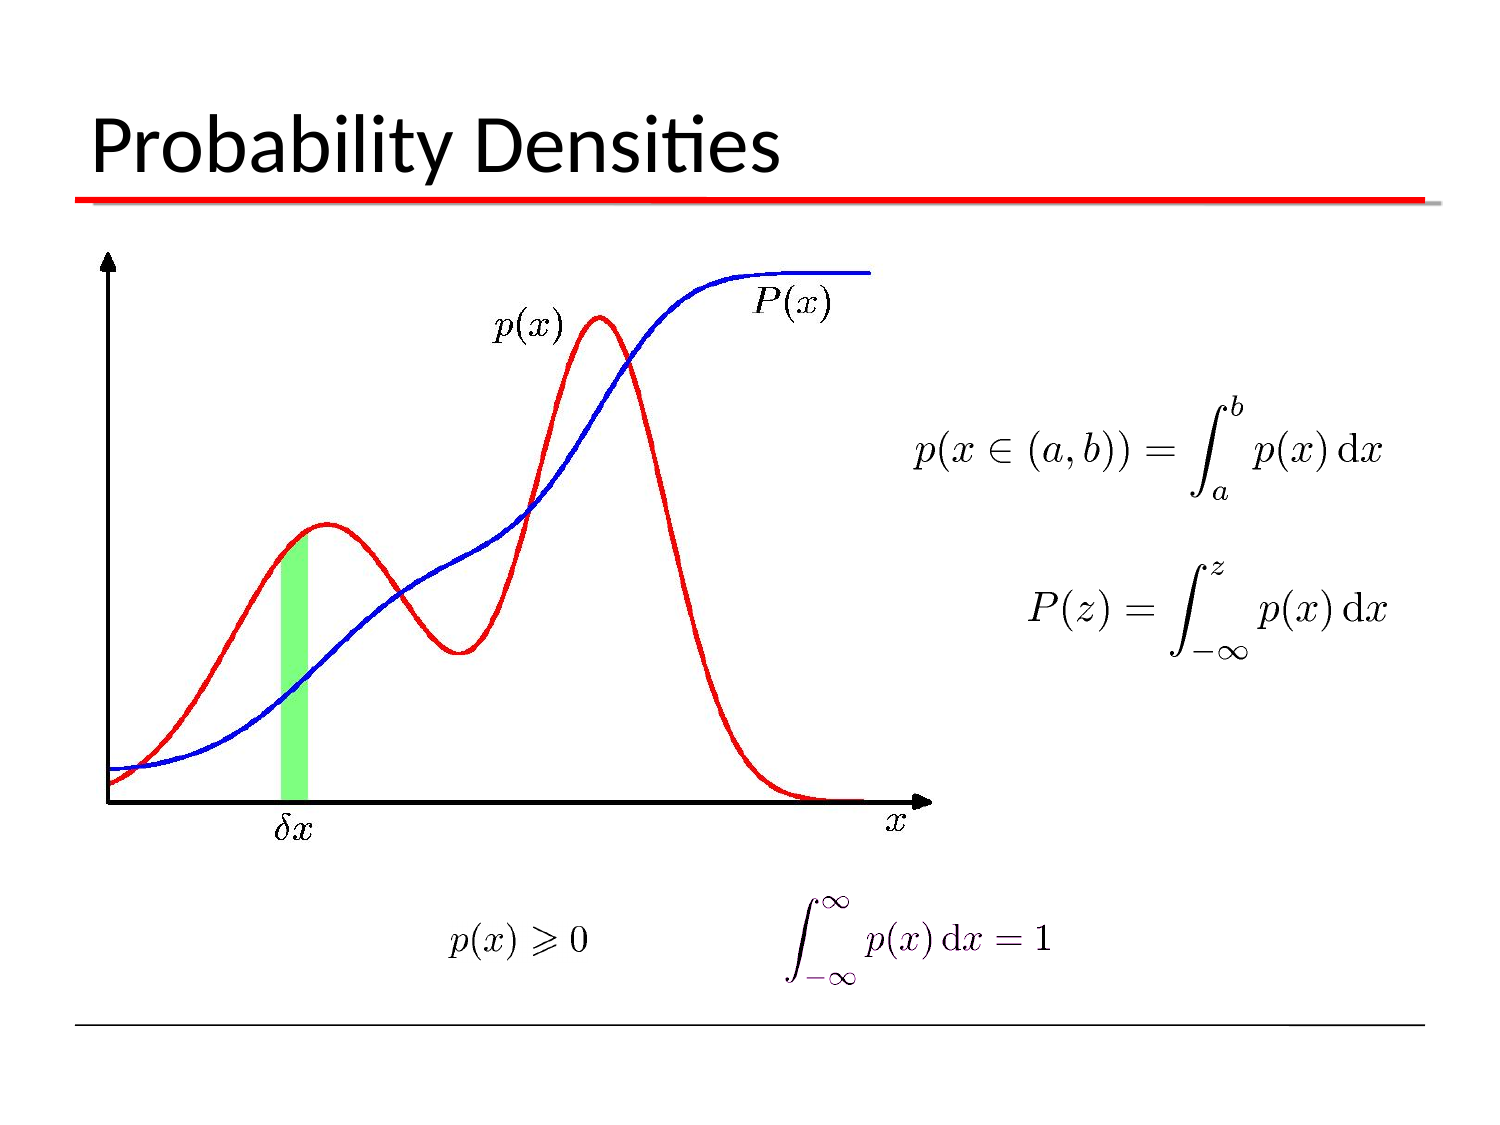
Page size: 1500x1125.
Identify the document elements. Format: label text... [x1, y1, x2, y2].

picture [1025, 558, 1388, 663]
picture [448, 921, 588, 963]
picture [96, 249, 1384, 844]
picture [783, 893, 1051, 988]
title Probability Densities [75, 45, 1426, 233]
